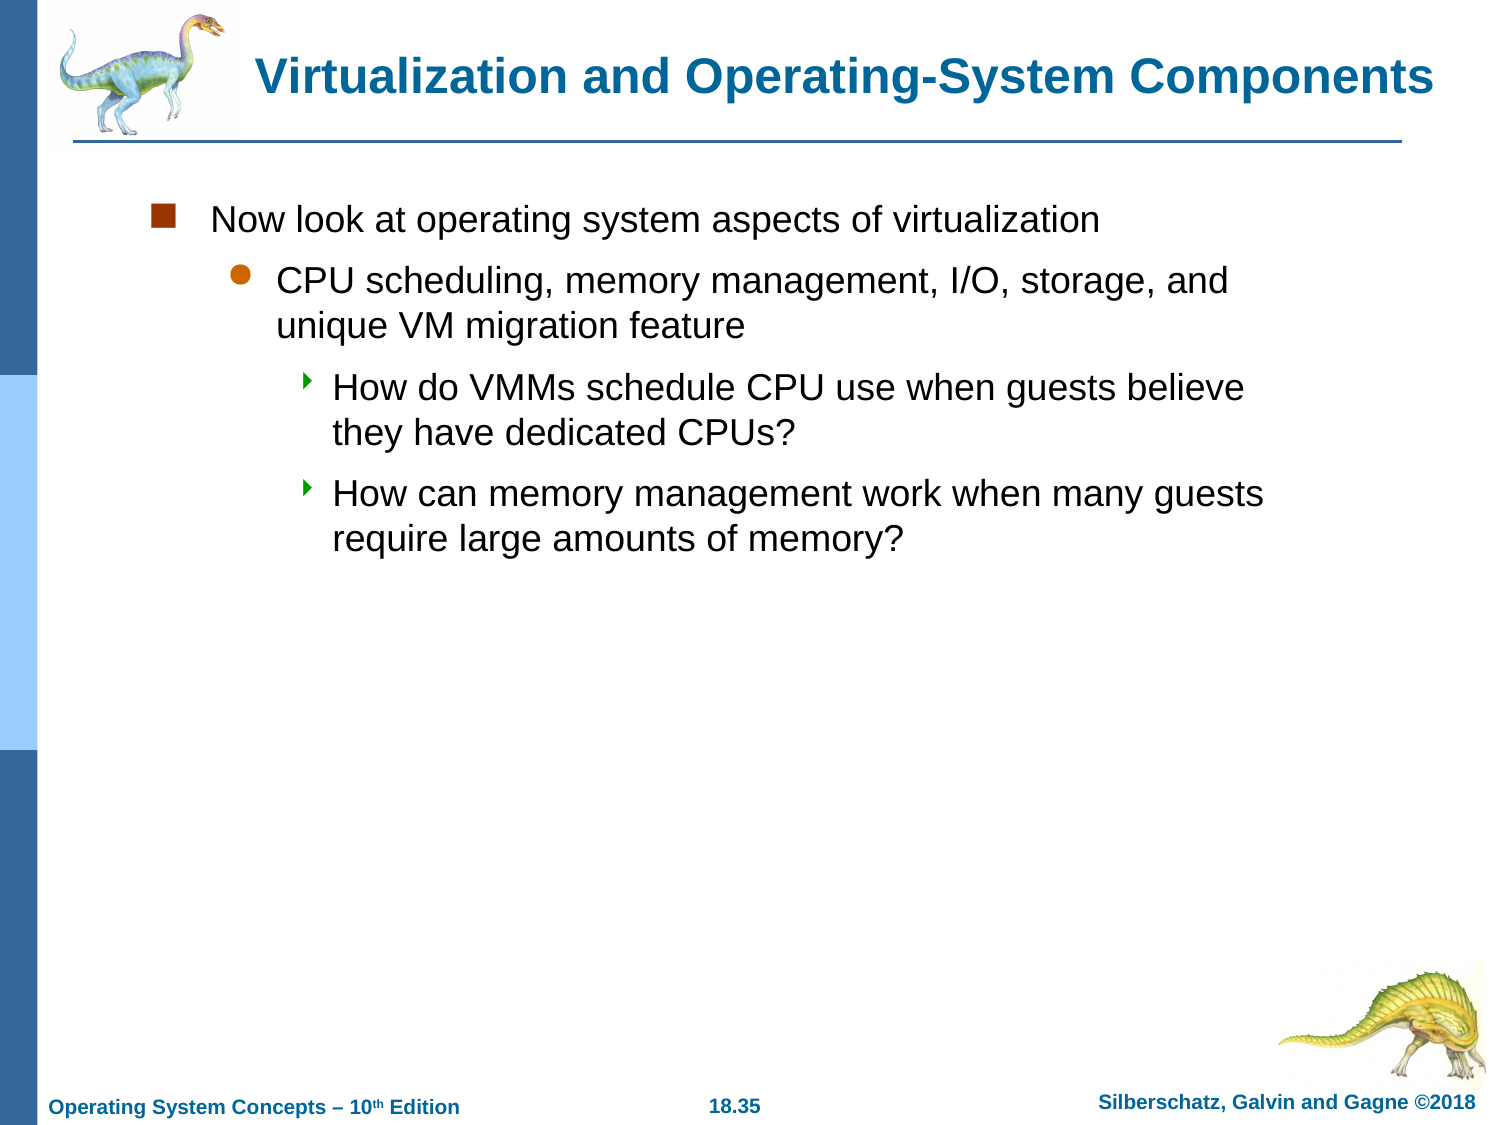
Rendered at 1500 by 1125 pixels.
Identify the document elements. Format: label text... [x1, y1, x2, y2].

picture [46, 0, 243, 149]
list Now look at operating system aspects of virtualization CPU scheduling, memory management, I/O, storage, and unique VM migration feature How do VMMs schedule CPU use when guests believe they have dedicated CPUs? How can memory management work when many guests require large amounts of memory? [139, 126, 1316, 870]
picture [1275, 959, 1486, 1090]
picture [1415, 1094, 1423, 1099]
title Virtualization and Operating-System Components [170, 16, 1500, 112]
